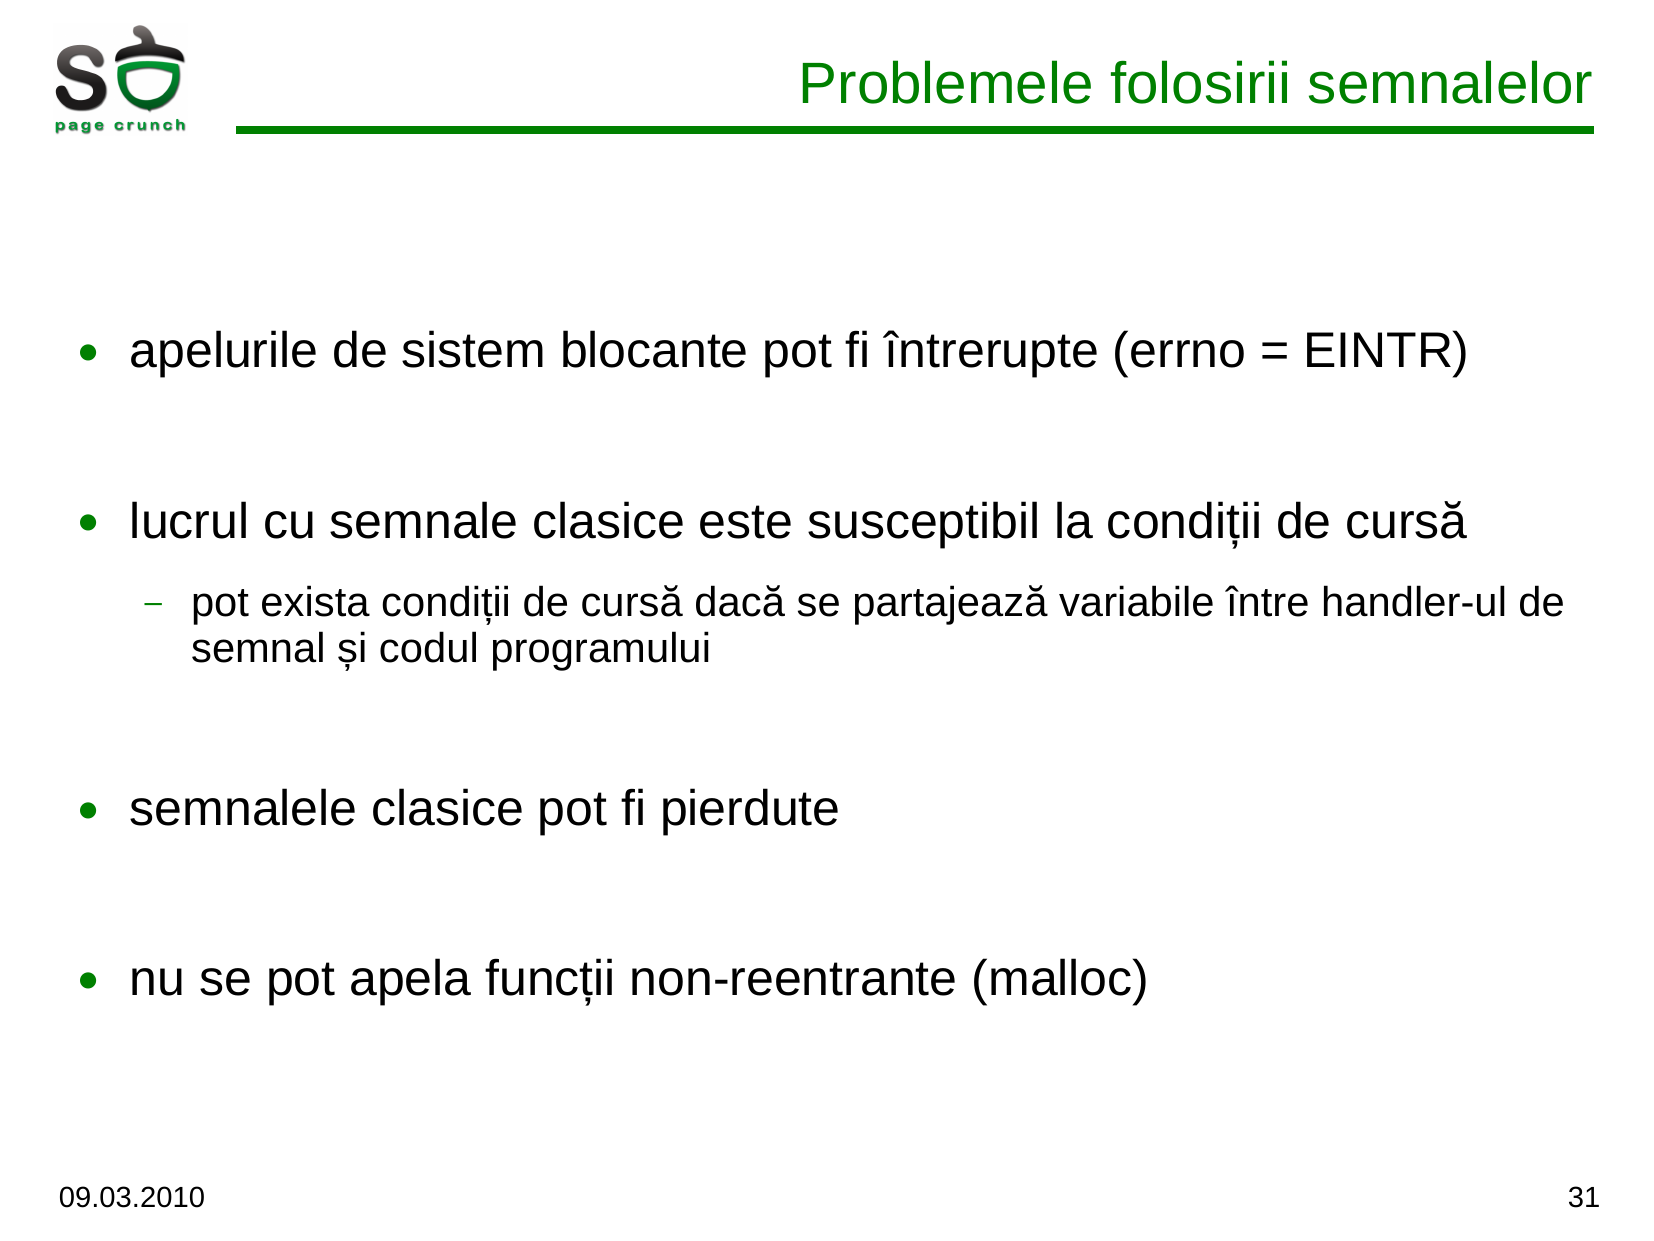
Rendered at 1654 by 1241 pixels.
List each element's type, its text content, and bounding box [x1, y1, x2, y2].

list apelurile de sistem blocante pot fi întrerupte (errno = EINTR) lucrul cu semnale clasice este susceptibil la condiții de cursă pot exista condiții de cursă dacă se partajează variabile între handler-ul de semnal și codul programului semnalele clasice pot fi pierdute nu se pot apela funcții non-reentrante (malloc) [59, 177, 1595, 1152]
picture [53, 23, 188, 136]
title Problemele folosirii semnalelor [236, 49, 1595, 119]
